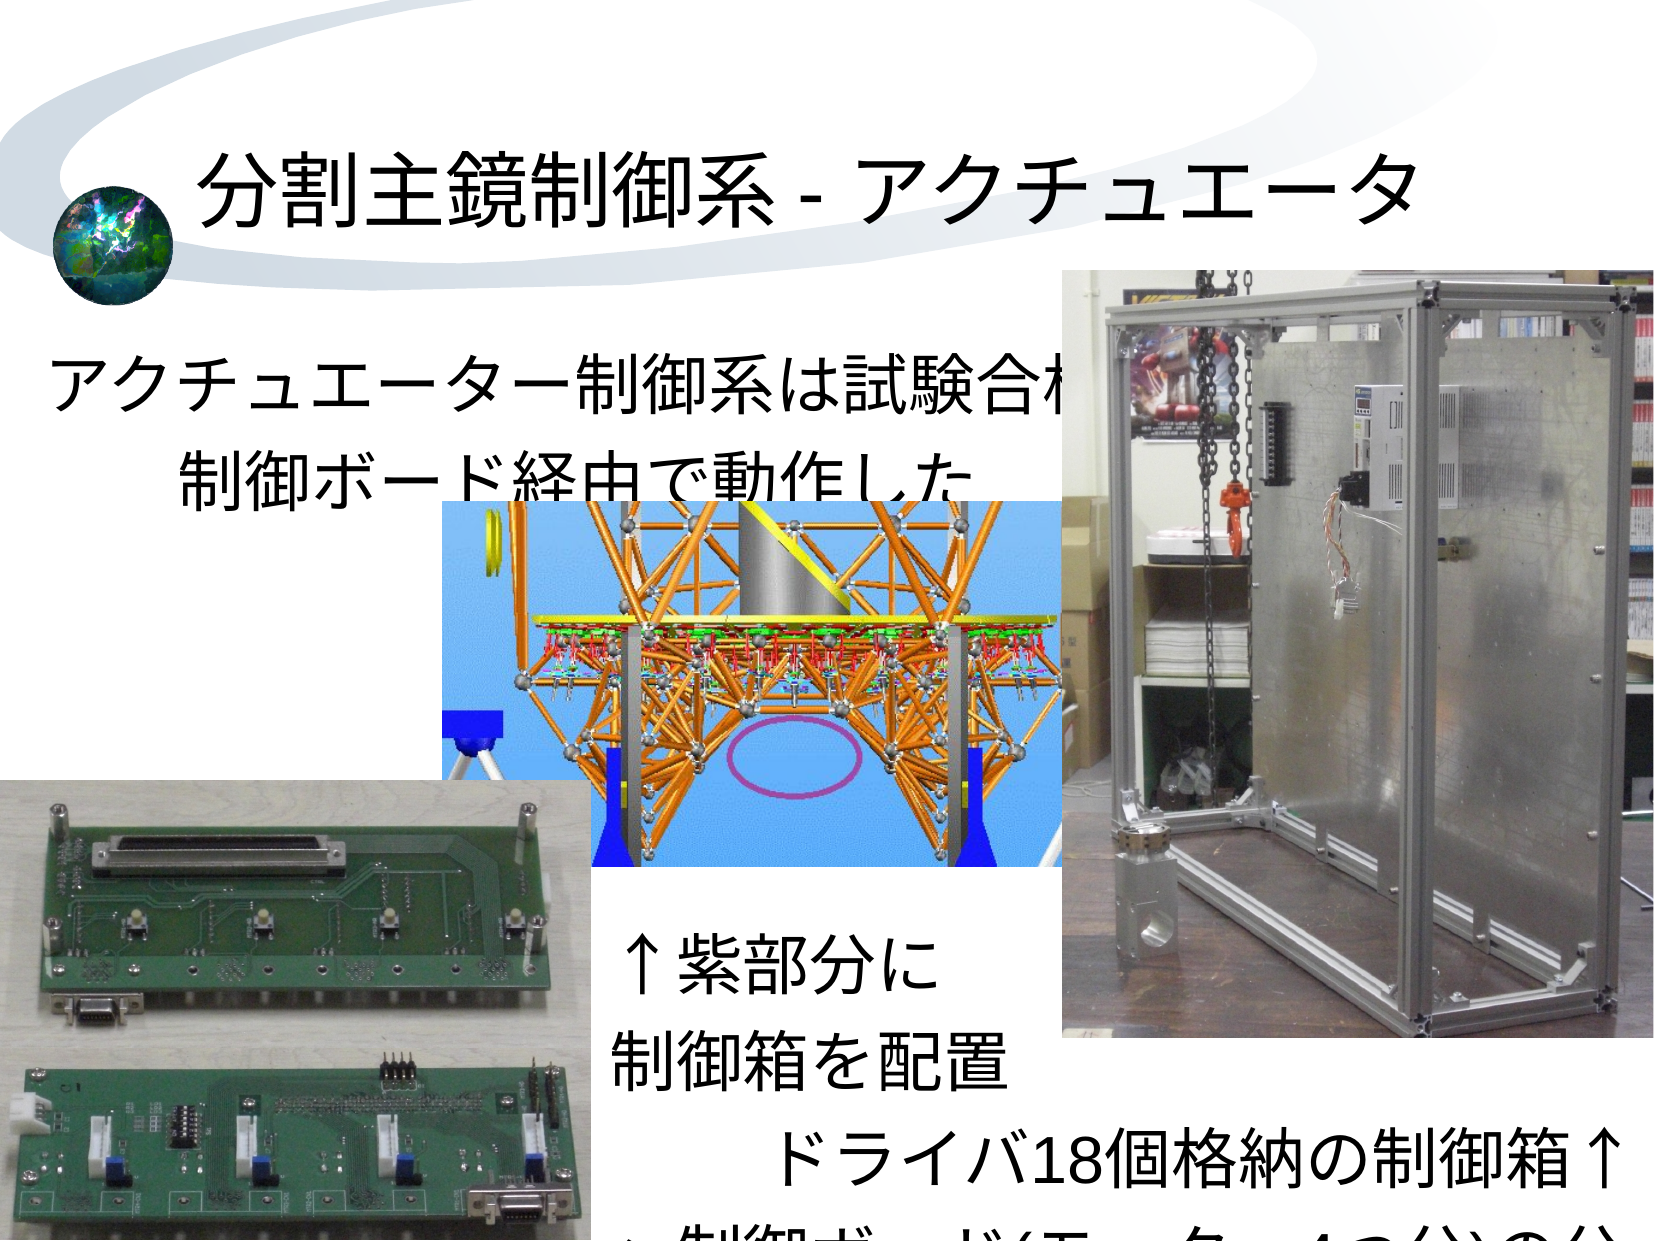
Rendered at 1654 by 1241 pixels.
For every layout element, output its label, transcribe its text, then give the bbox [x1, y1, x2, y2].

picture [0, 270, 1654, 1241]
picture [43, 175, 182, 314]
text_box ↑紫部分に 制御箱を配置 ドライバ18個格納の制御箱↑ ←制御ボード(モーター4つ分)の分割 [594, 904, 1654, 1203]
text_box アクチュエーター制御系は試験合格 制御ボード経由で動作した [29, 324, 1062, 474]
text_box 分割主鏡制御系 - アクチュエータ [180, 117, 1527, 226]
